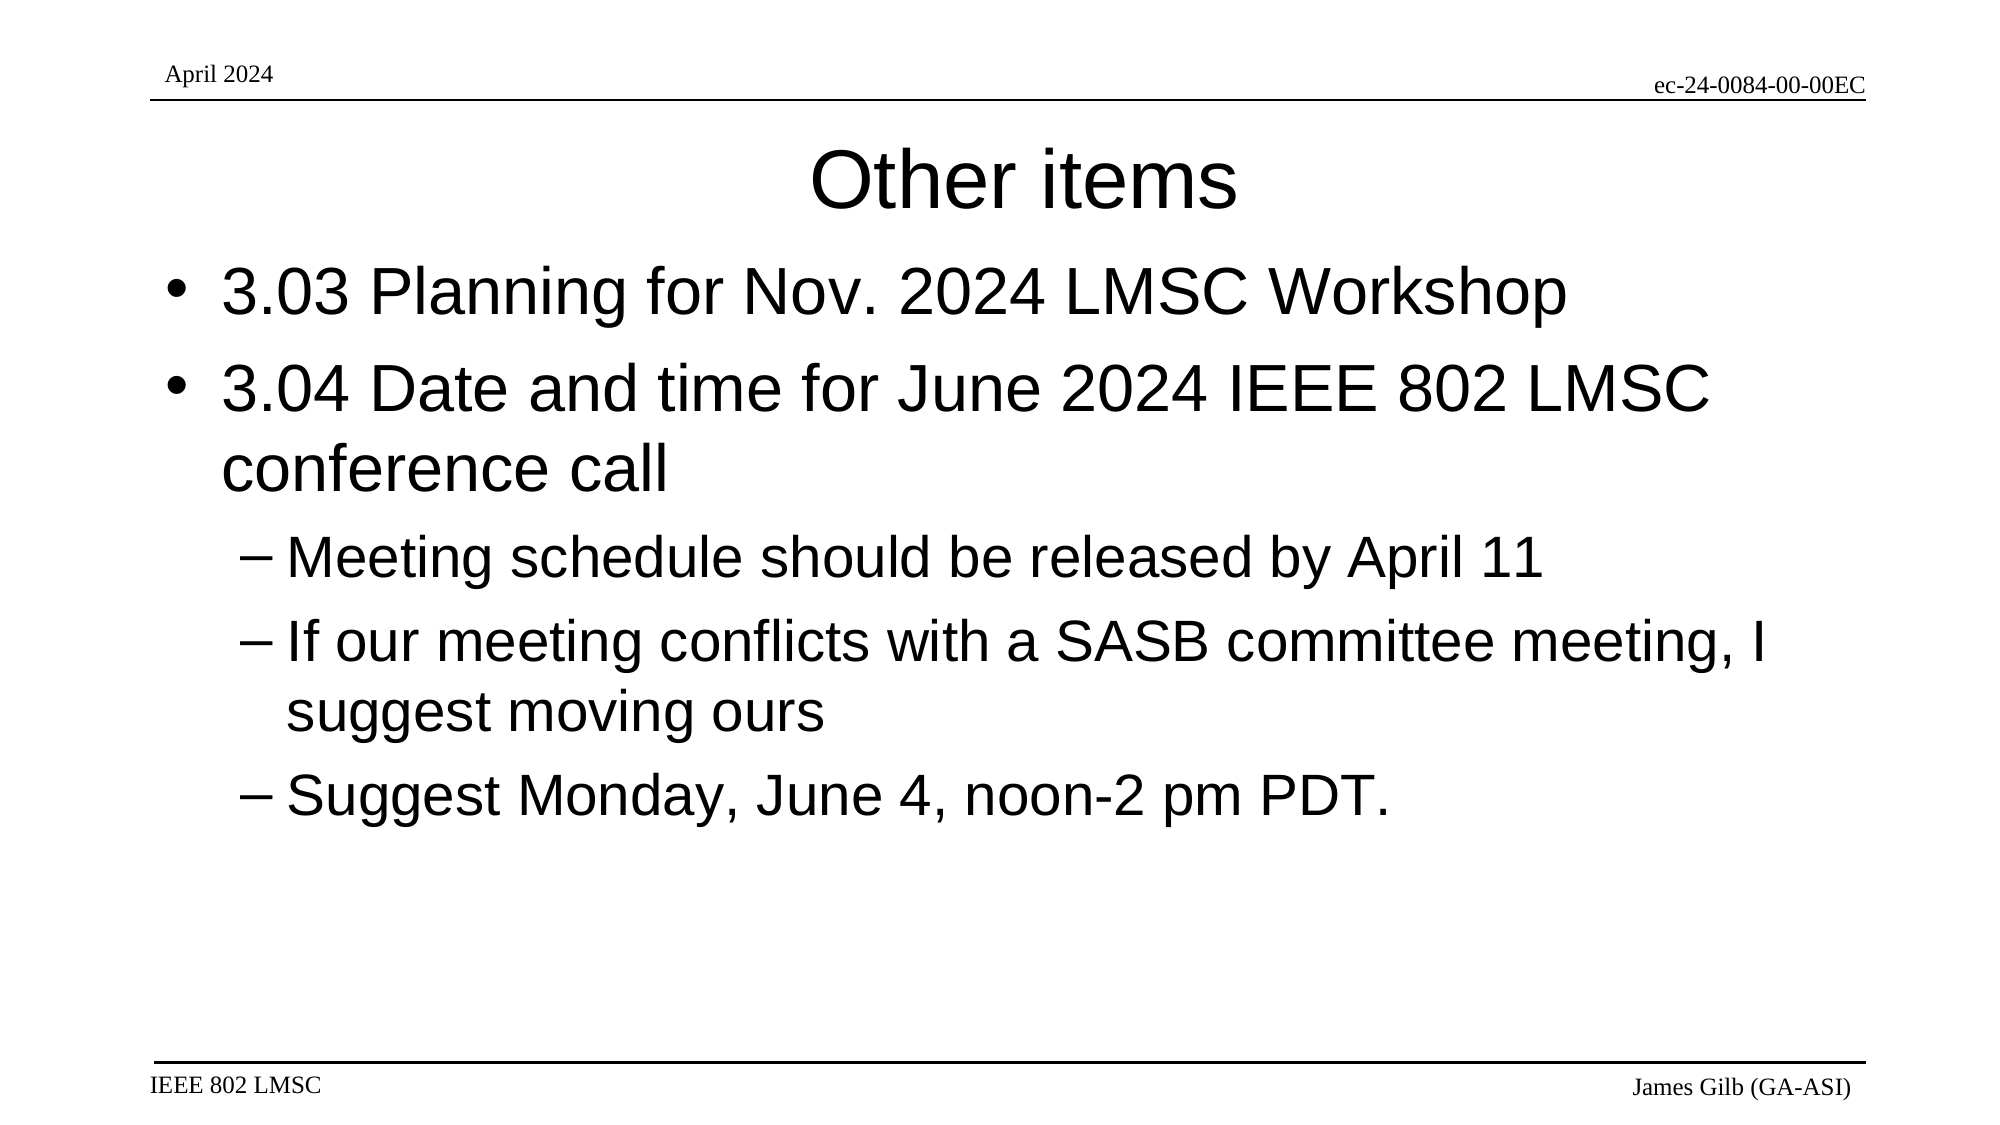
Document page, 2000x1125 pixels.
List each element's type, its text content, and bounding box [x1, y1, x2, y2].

list 3.03 Planning for Nov. 2024 LMSC Workshop 3.04 Date and time for June 2024 IEEE 802 LMSC conference call Meeting schedule should be released by April 11 If our meeting conflicts with a SASB committee meeting, I suggest moving ours Suggest Monday, June 4, noon-2 pm PDT. [149, 239, 1900, 1051]
title Other items [149, 112, 1900, 238]
